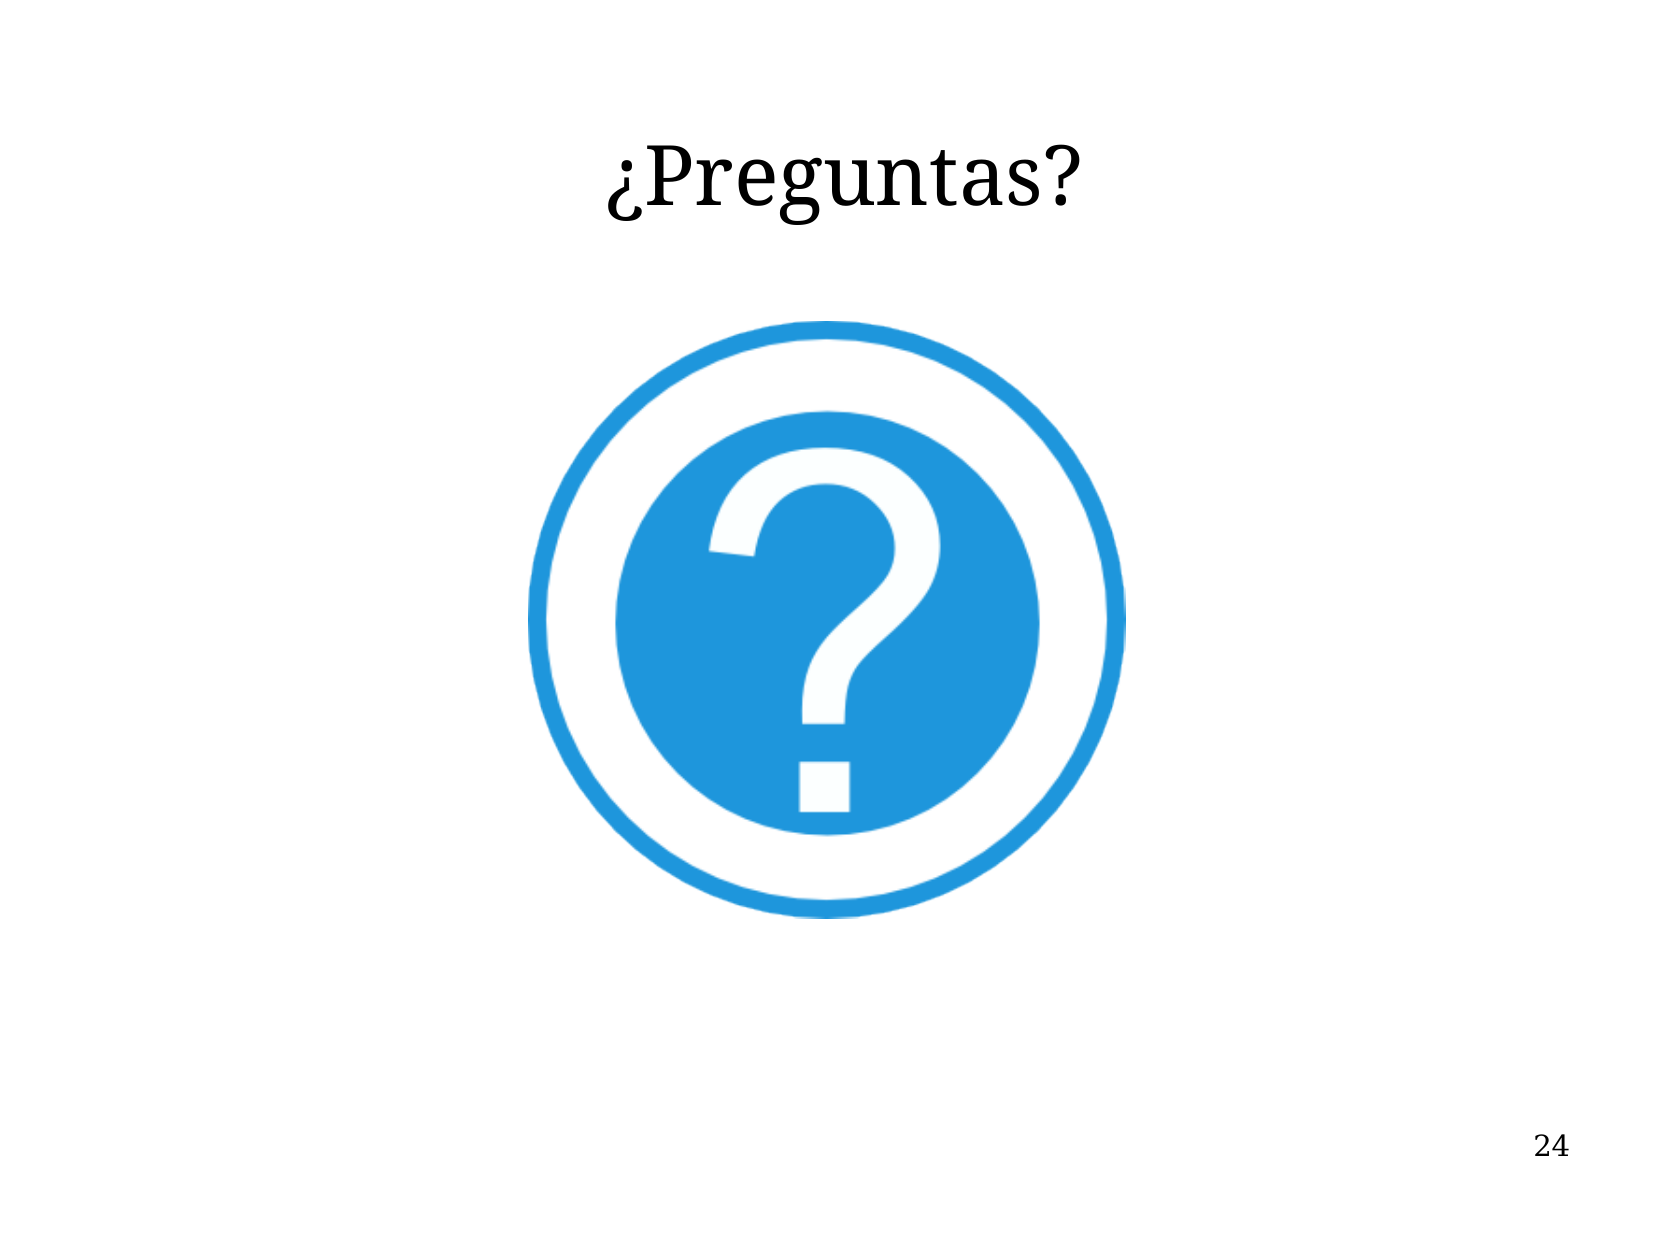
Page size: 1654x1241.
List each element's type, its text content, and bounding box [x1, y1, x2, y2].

picture [528, 321, 1126, 919]
subtitle [82, 297, 1571, 1117]
title ¿Preguntas? [82, 18, 1571, 288]
